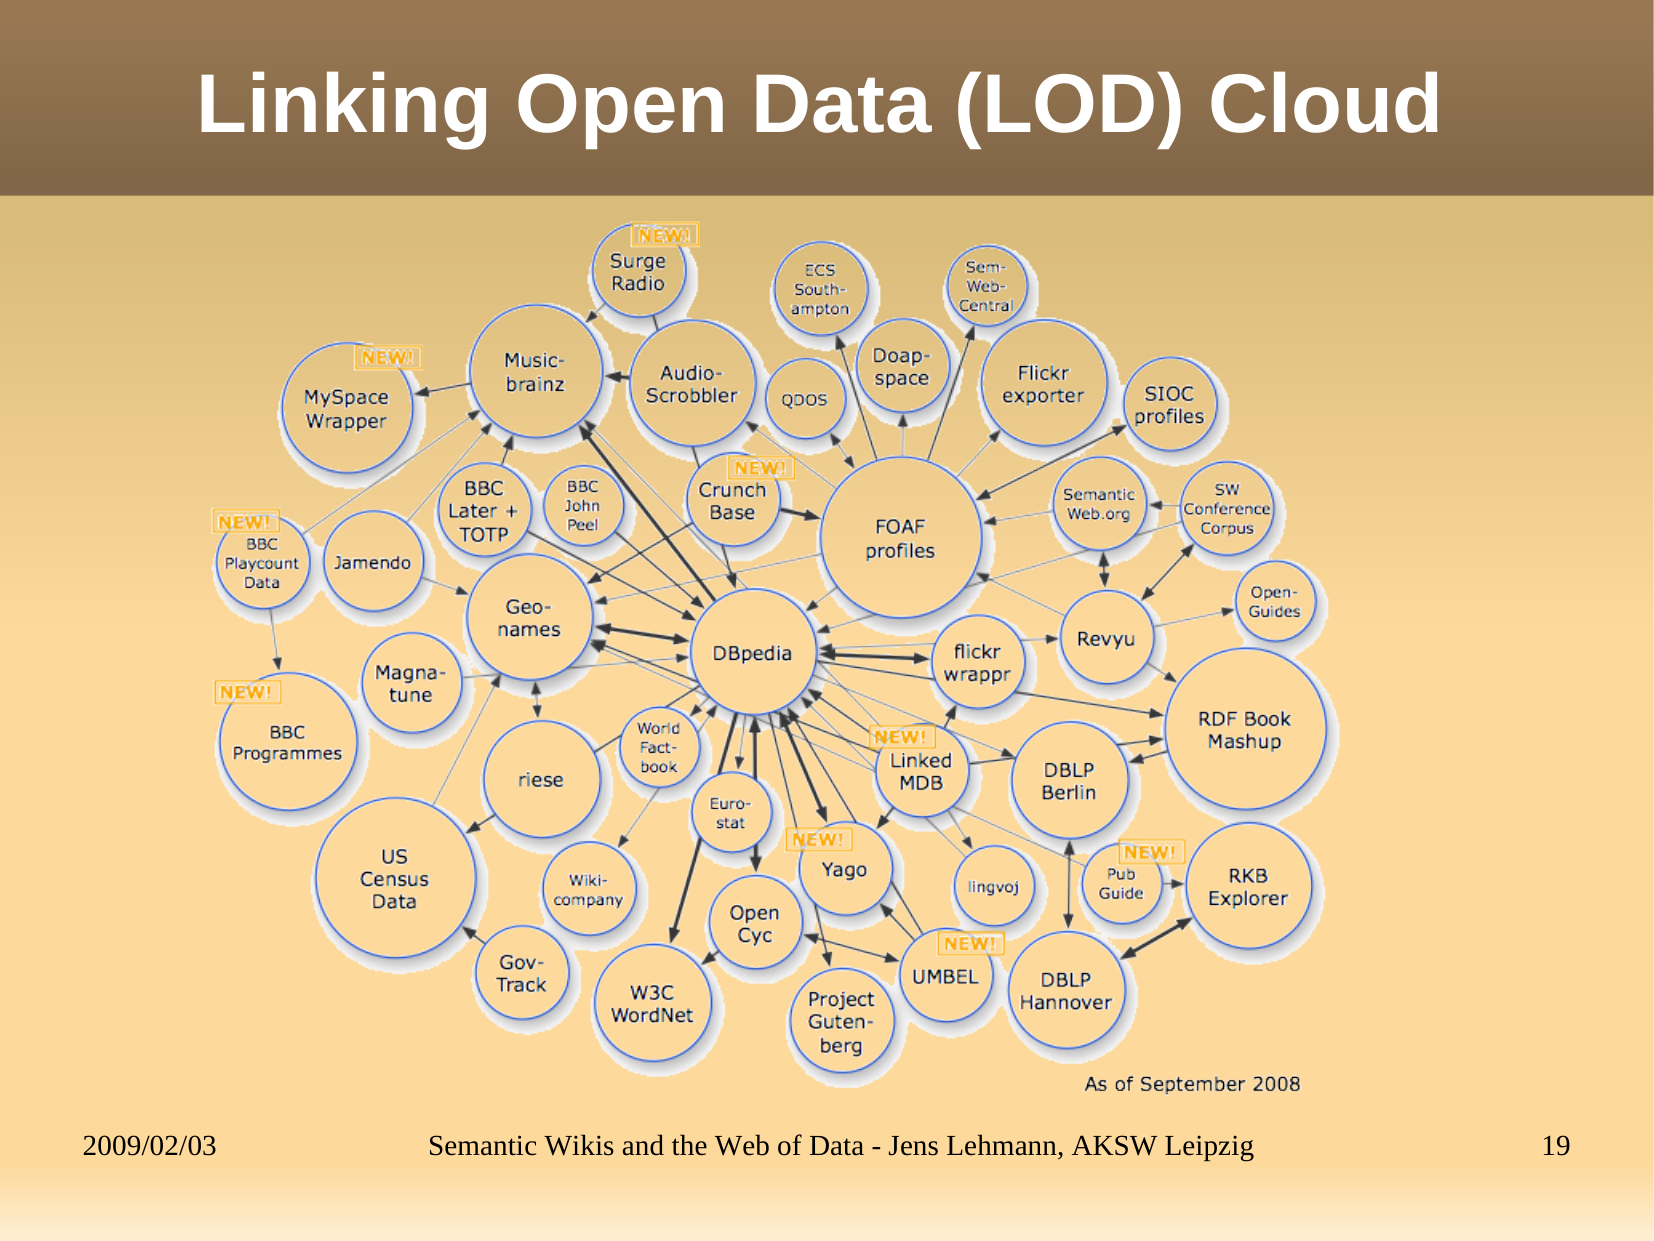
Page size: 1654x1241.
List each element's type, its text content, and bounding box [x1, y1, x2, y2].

title Linking Open Data (LOD) Cloud [76, 7, 1565, 200]
picture [0, 0, 1654, 1241]
